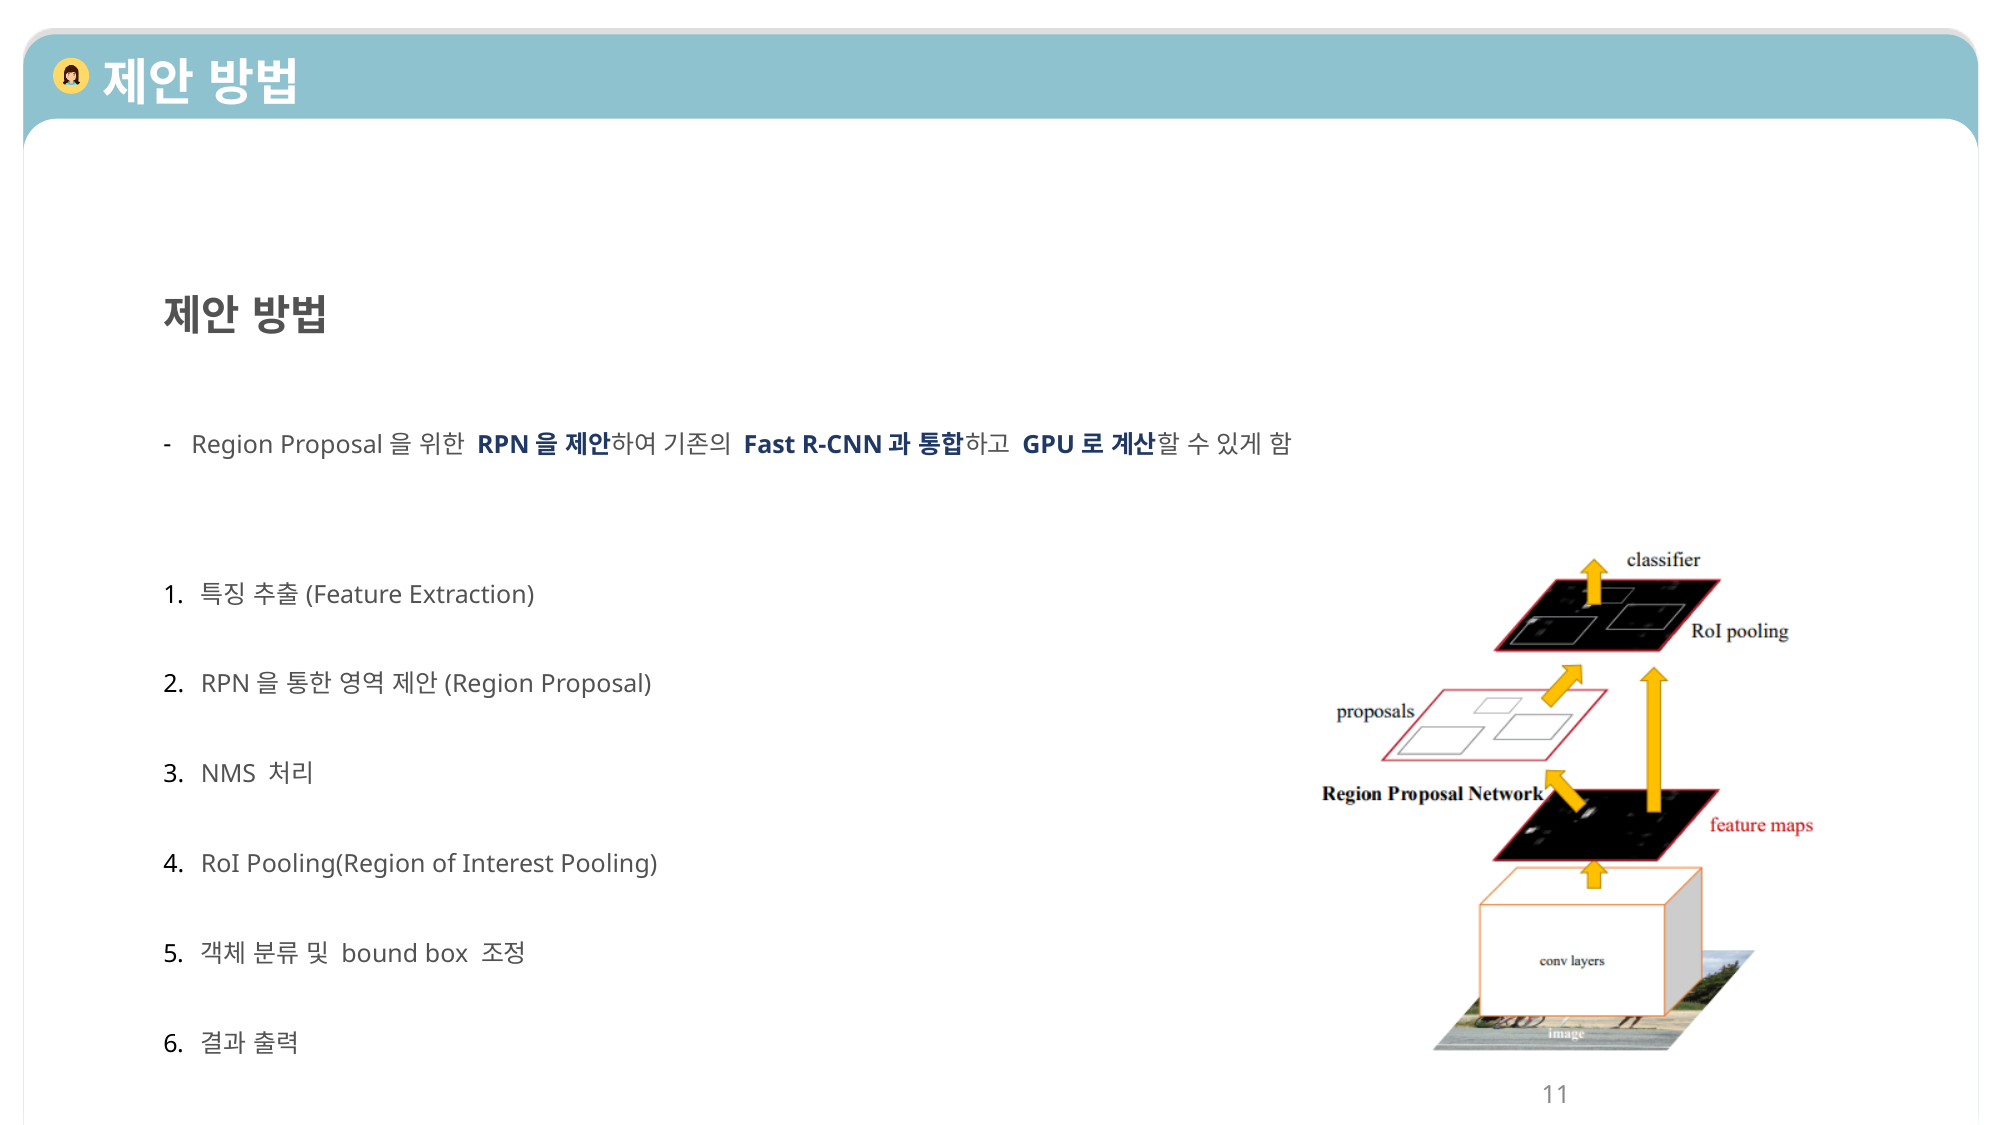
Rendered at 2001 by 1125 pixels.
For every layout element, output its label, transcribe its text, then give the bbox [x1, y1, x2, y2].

text_box 제안 방법 Region Proposal을 위한 RPN을 제안하여 기존의 Fast R-CNN과 통합하고 GPU로 계산할 수 있게 함 특징 추출(Feature Extraction) RPN을 통한 영역 제안(Region Proposal) NMS 처리 RoI Pooling(Region of Interest Pooling) 객체 분류 및 bound box 조정 결과 출력 [148, 231, 1815, 1065]
picture [61, 65, 81, 85]
text_box [23, 34, 1979, 1125]
text_box 제안 방법 [87, 42, 1090, 119]
picture [1321, 540, 1814, 1058]
